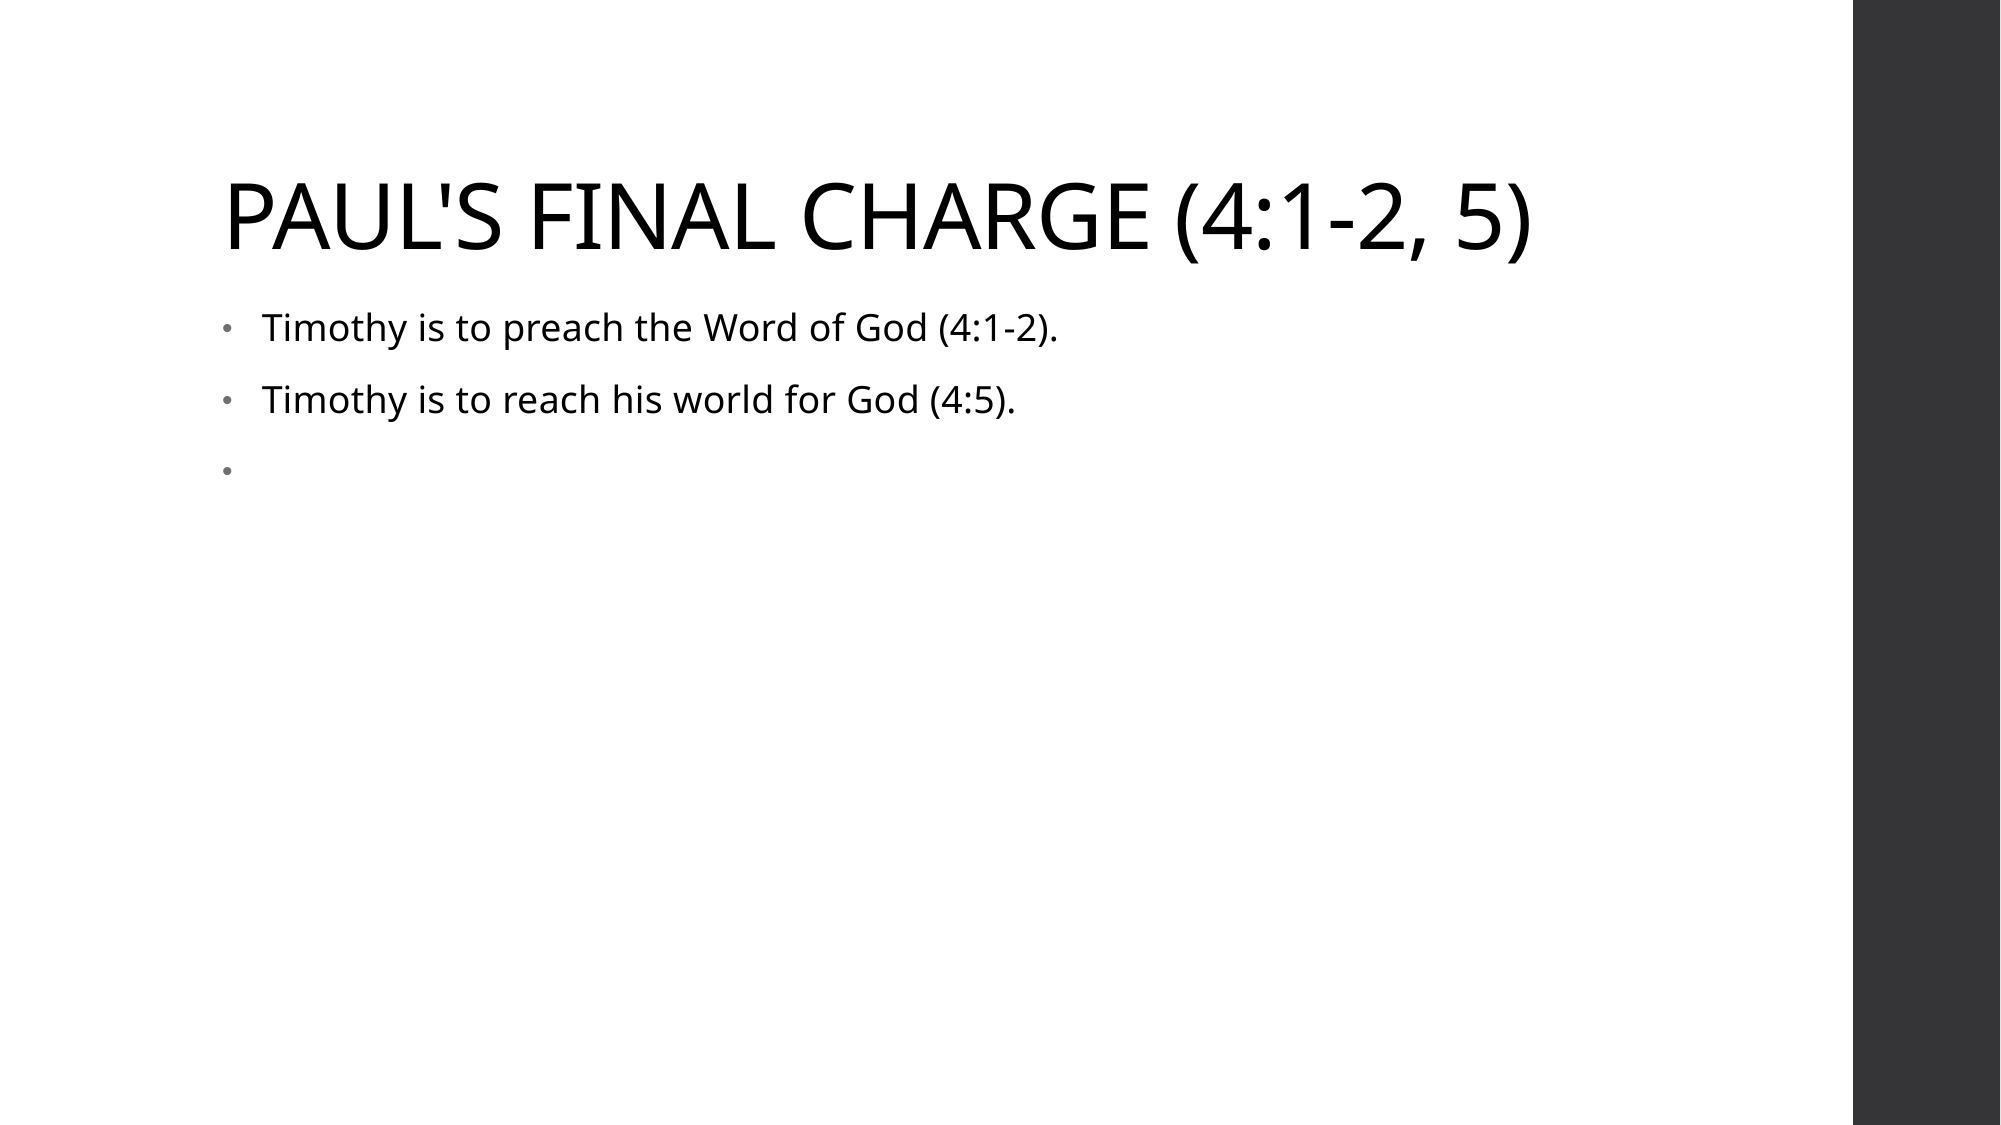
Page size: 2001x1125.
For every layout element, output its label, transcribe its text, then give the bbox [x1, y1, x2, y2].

title PAUL'S FINAL CHARGE (4:1-2, 5) [206, 60, 1797, 278]
list Timothy is to preach the Word of God (4:1-2). Timothy is to reach his world for God (4:5). [206, 299, 1617, 1014]
